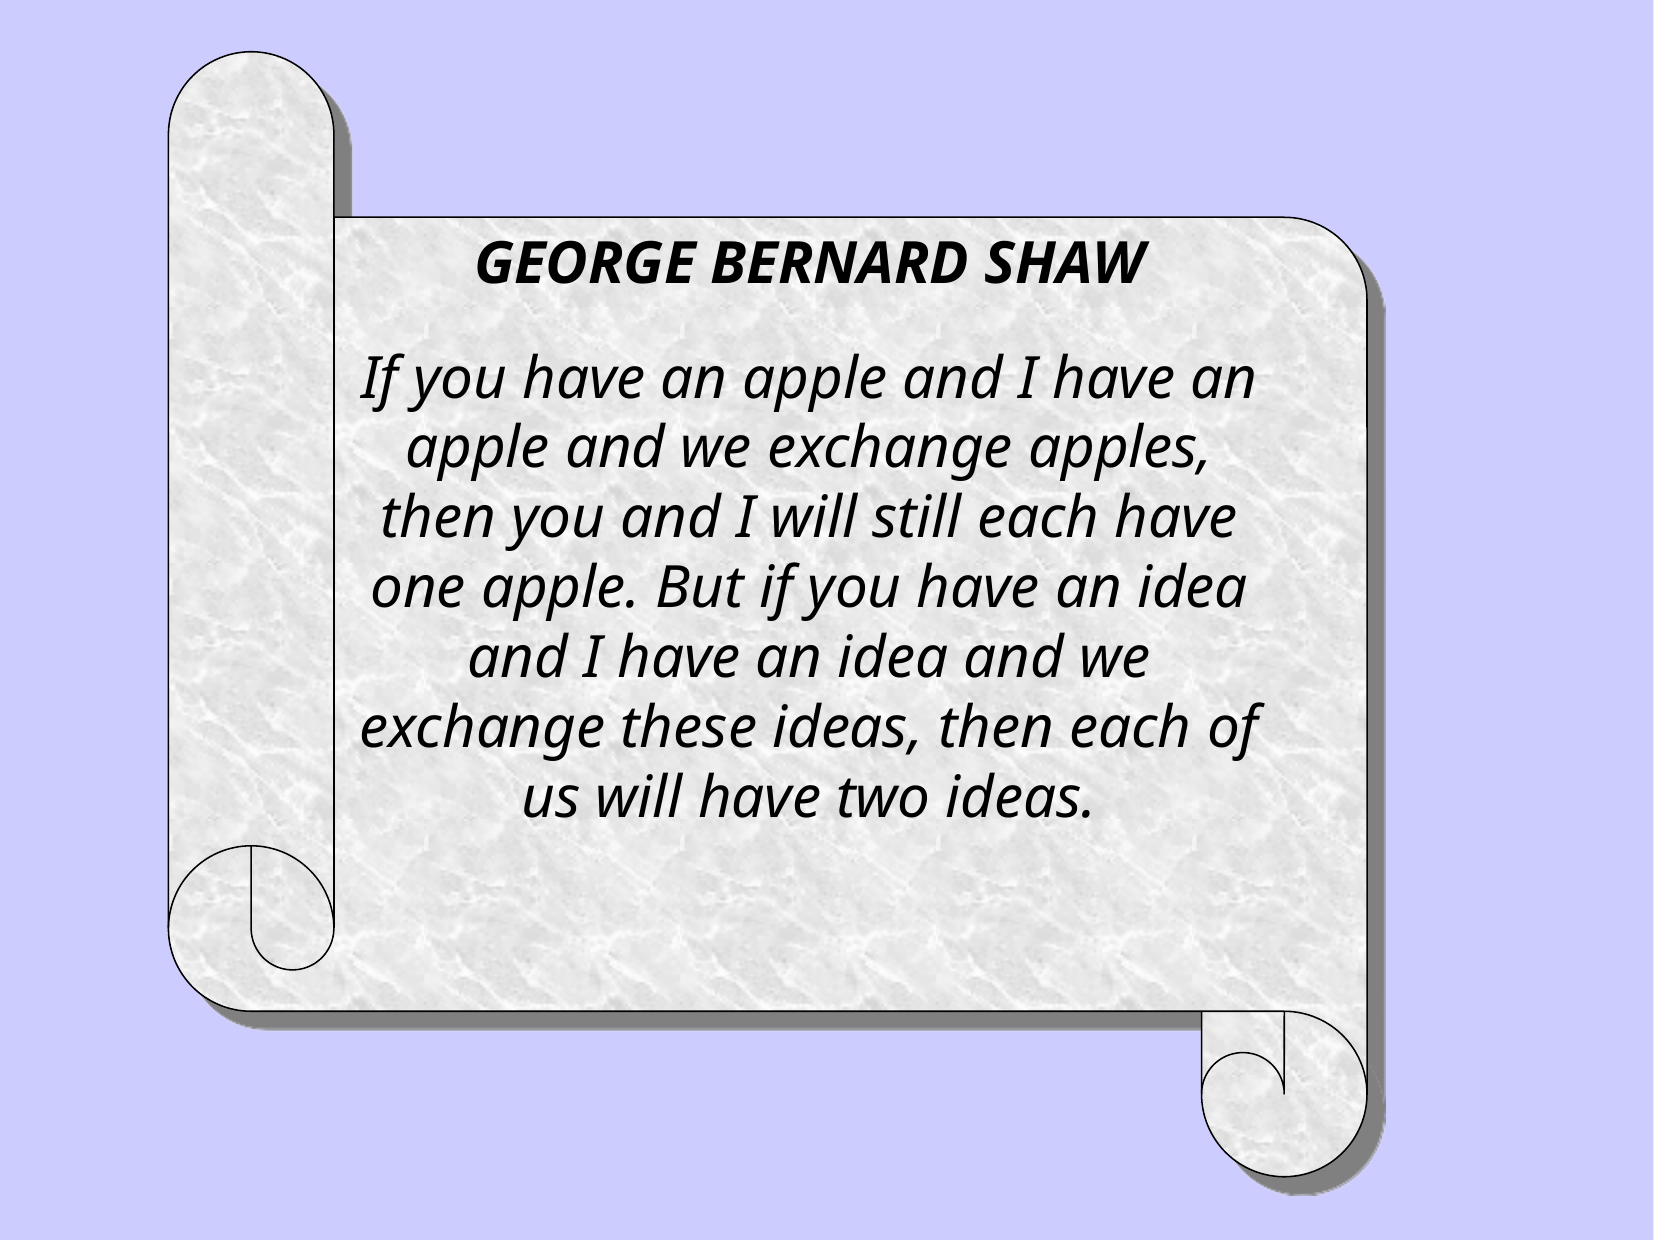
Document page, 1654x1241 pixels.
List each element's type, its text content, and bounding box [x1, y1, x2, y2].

text_box GEORGE BERNARD SHAW If you have an apple and I have an apple and we exchange apples, then you and I will still each have one apple. But if you have an idea and I have an idea and we exchange these ideas, then each of us will have two ideas. [168, 51, 1368, 1177]
